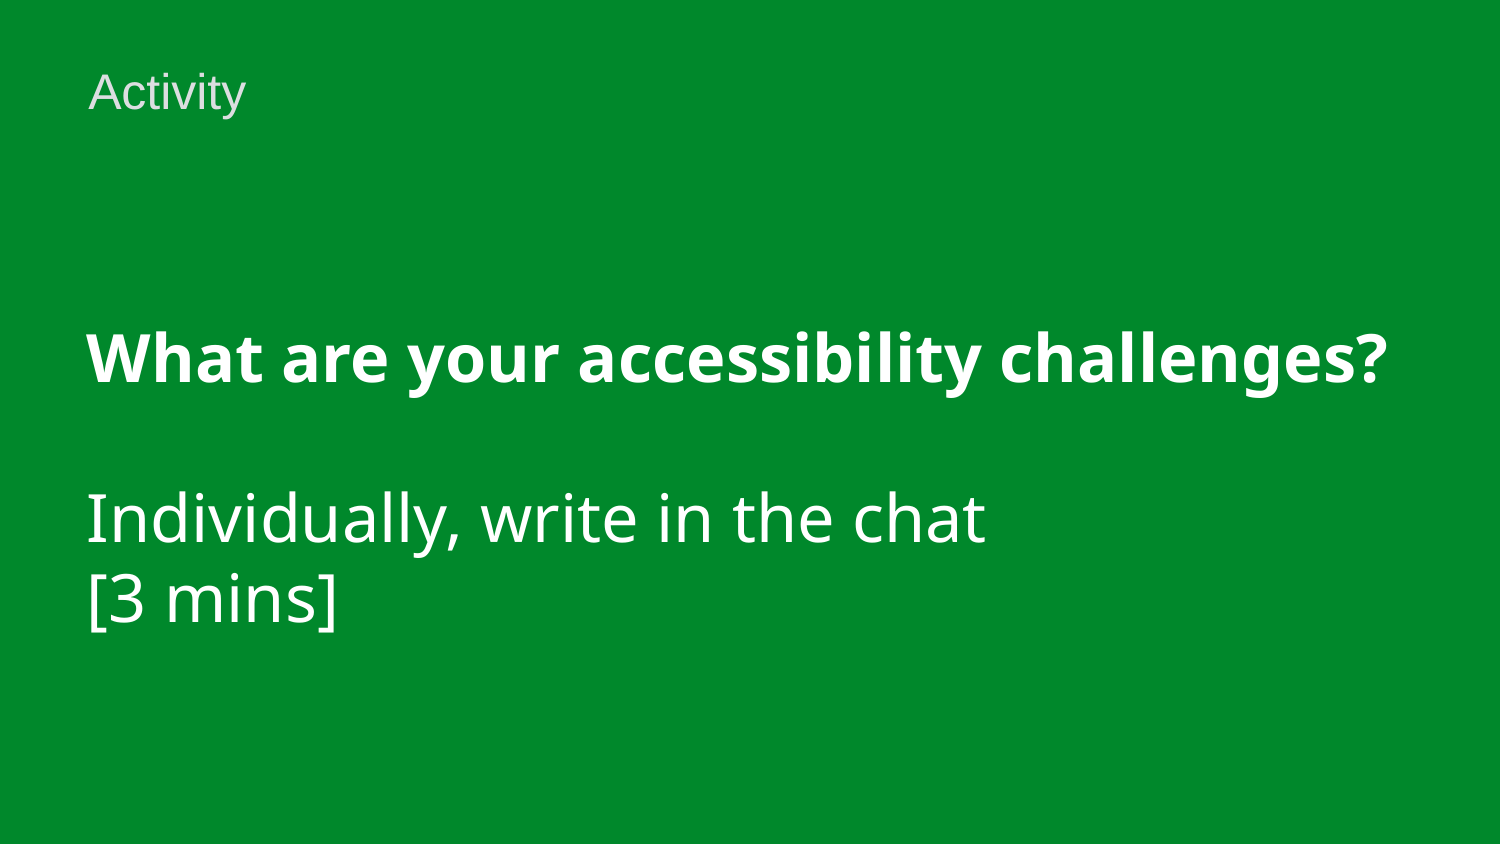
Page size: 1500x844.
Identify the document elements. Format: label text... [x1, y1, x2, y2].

text_box Activity [99, 79, 111, 95]
text_box Activity [94, 99, 116, 108]
text_box What are your accessibility challenges? Individually, write in the chat [3 mins] [83, 108, 1417, 844]
text_box Activity [73, 44, 1248, 182]
